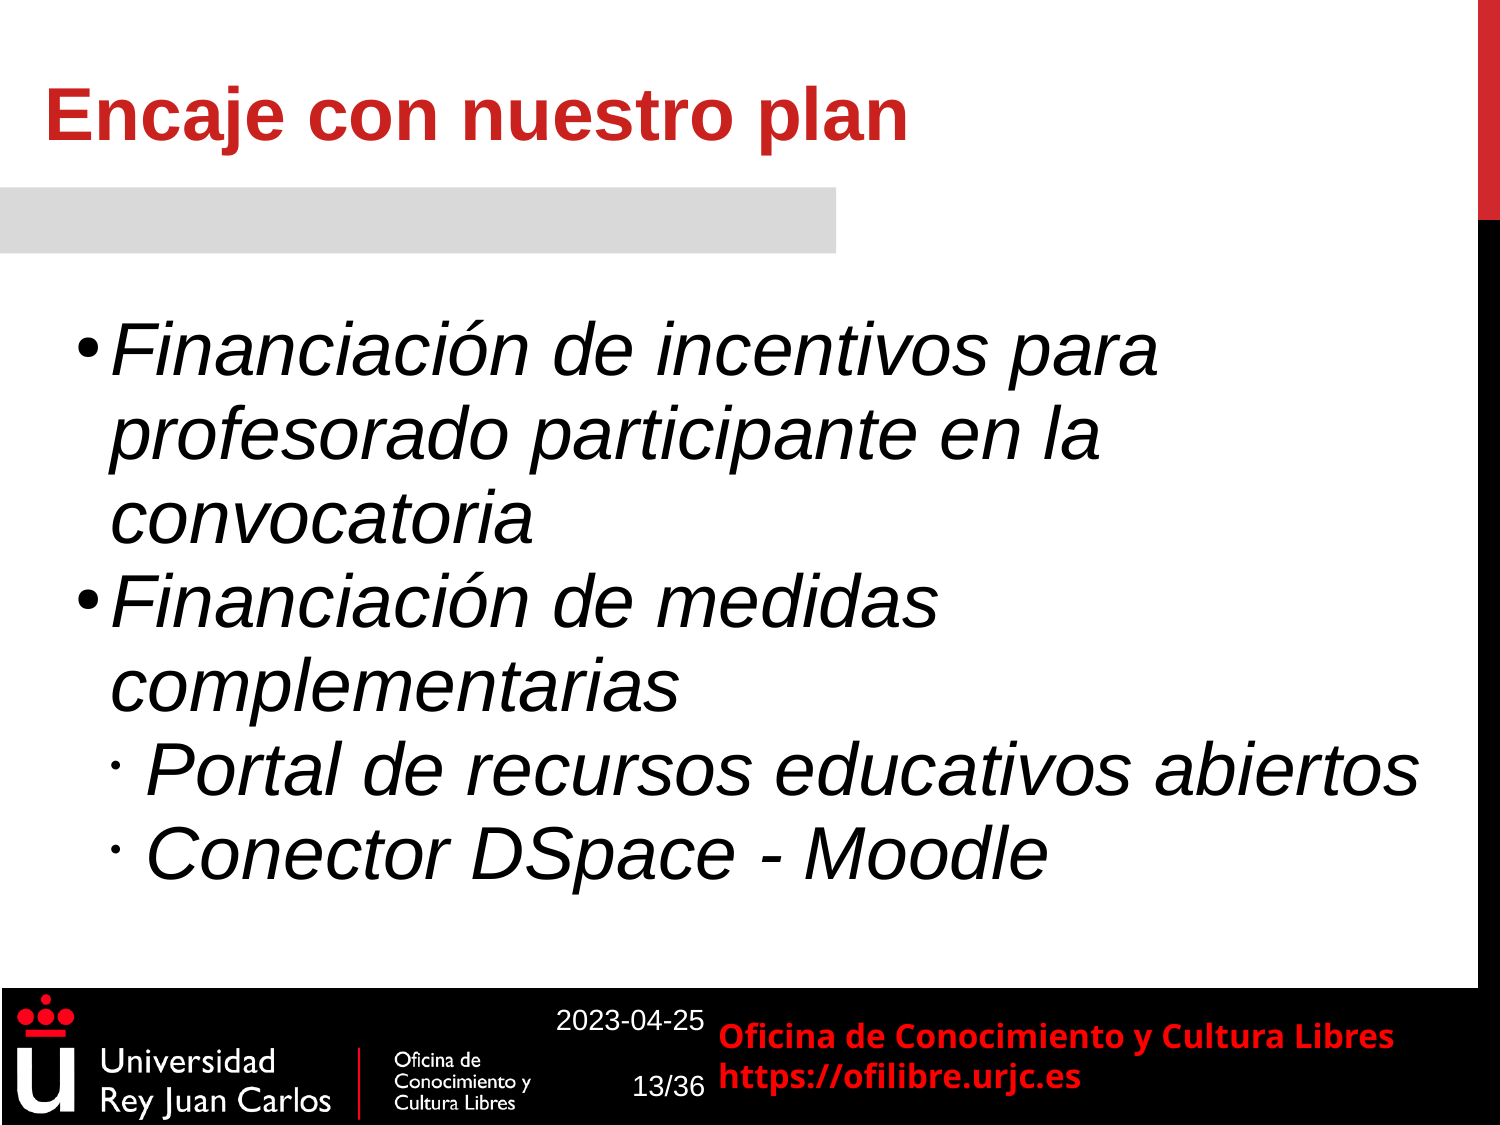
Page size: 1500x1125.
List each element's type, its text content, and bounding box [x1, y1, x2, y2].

title [75, 7, 1425, 196]
picture [17, 994, 531, 1120]
text_box Encaje con nuestro plan [30, 64, 1306, 248]
text_box Financiación de incentivos para profesorado participante en la convocatoria Financiación de medidas complementarias Portal de recursos educativos abiertos Conector DSpace - Moodle [60, 299, 1456, 903]
